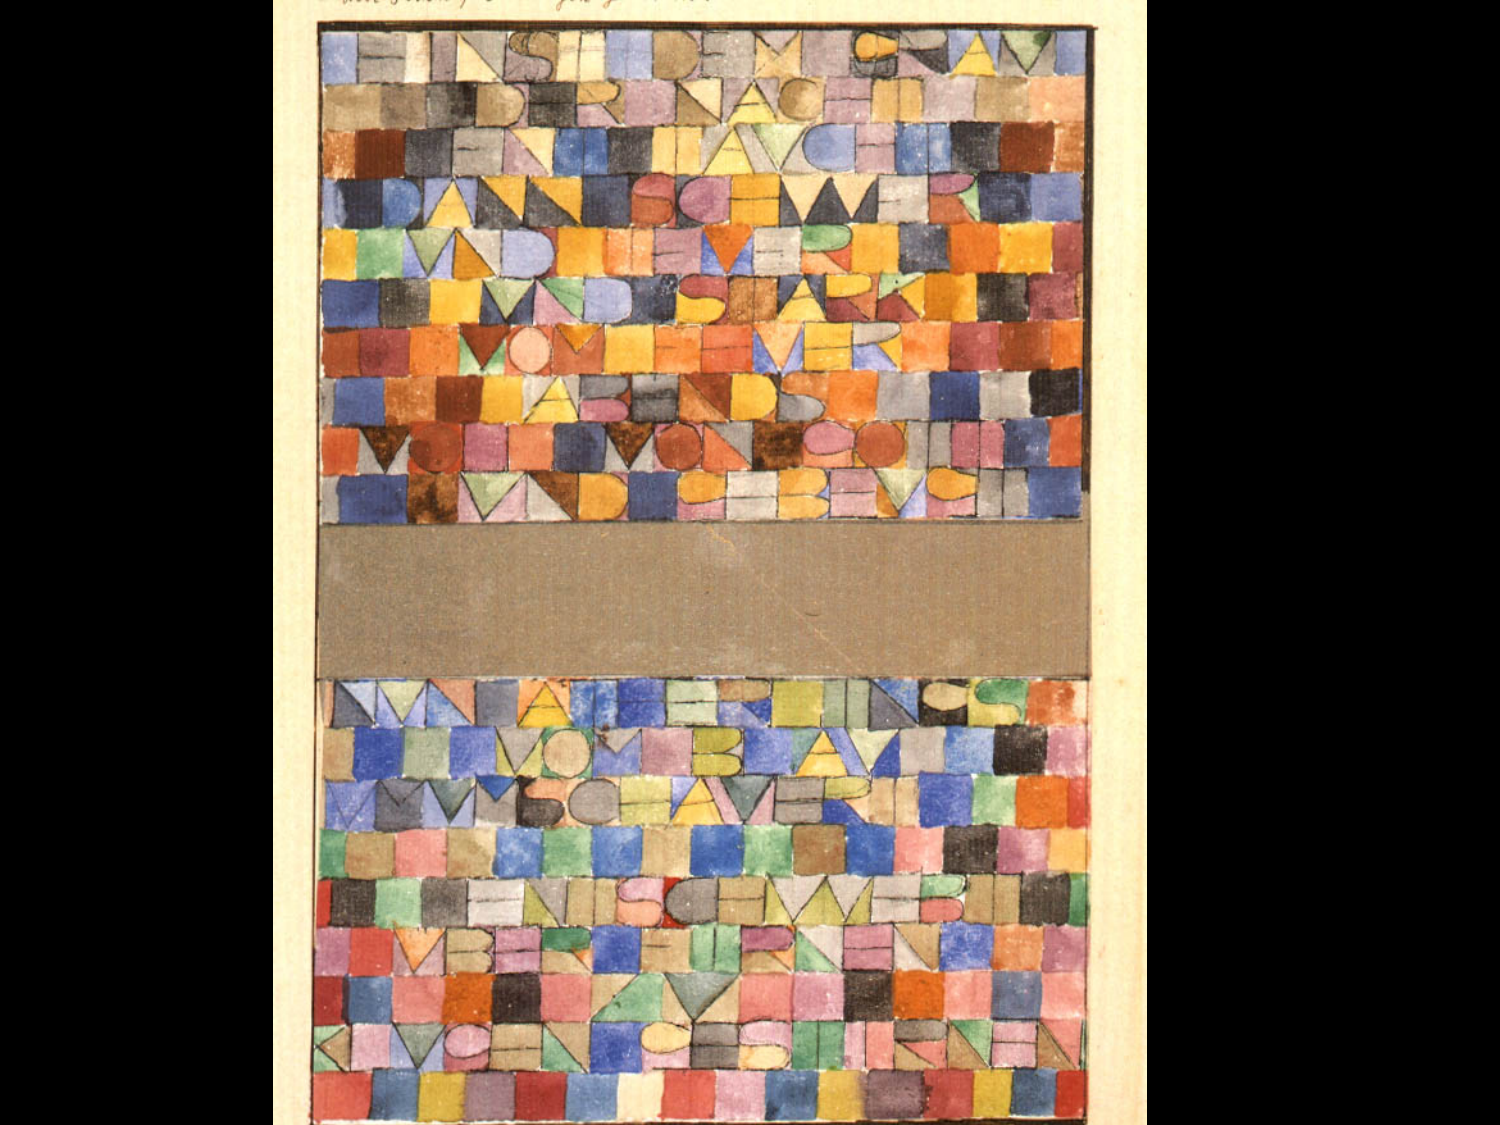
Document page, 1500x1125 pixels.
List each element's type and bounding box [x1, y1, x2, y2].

picture [273, 0, 1147, 1125]
